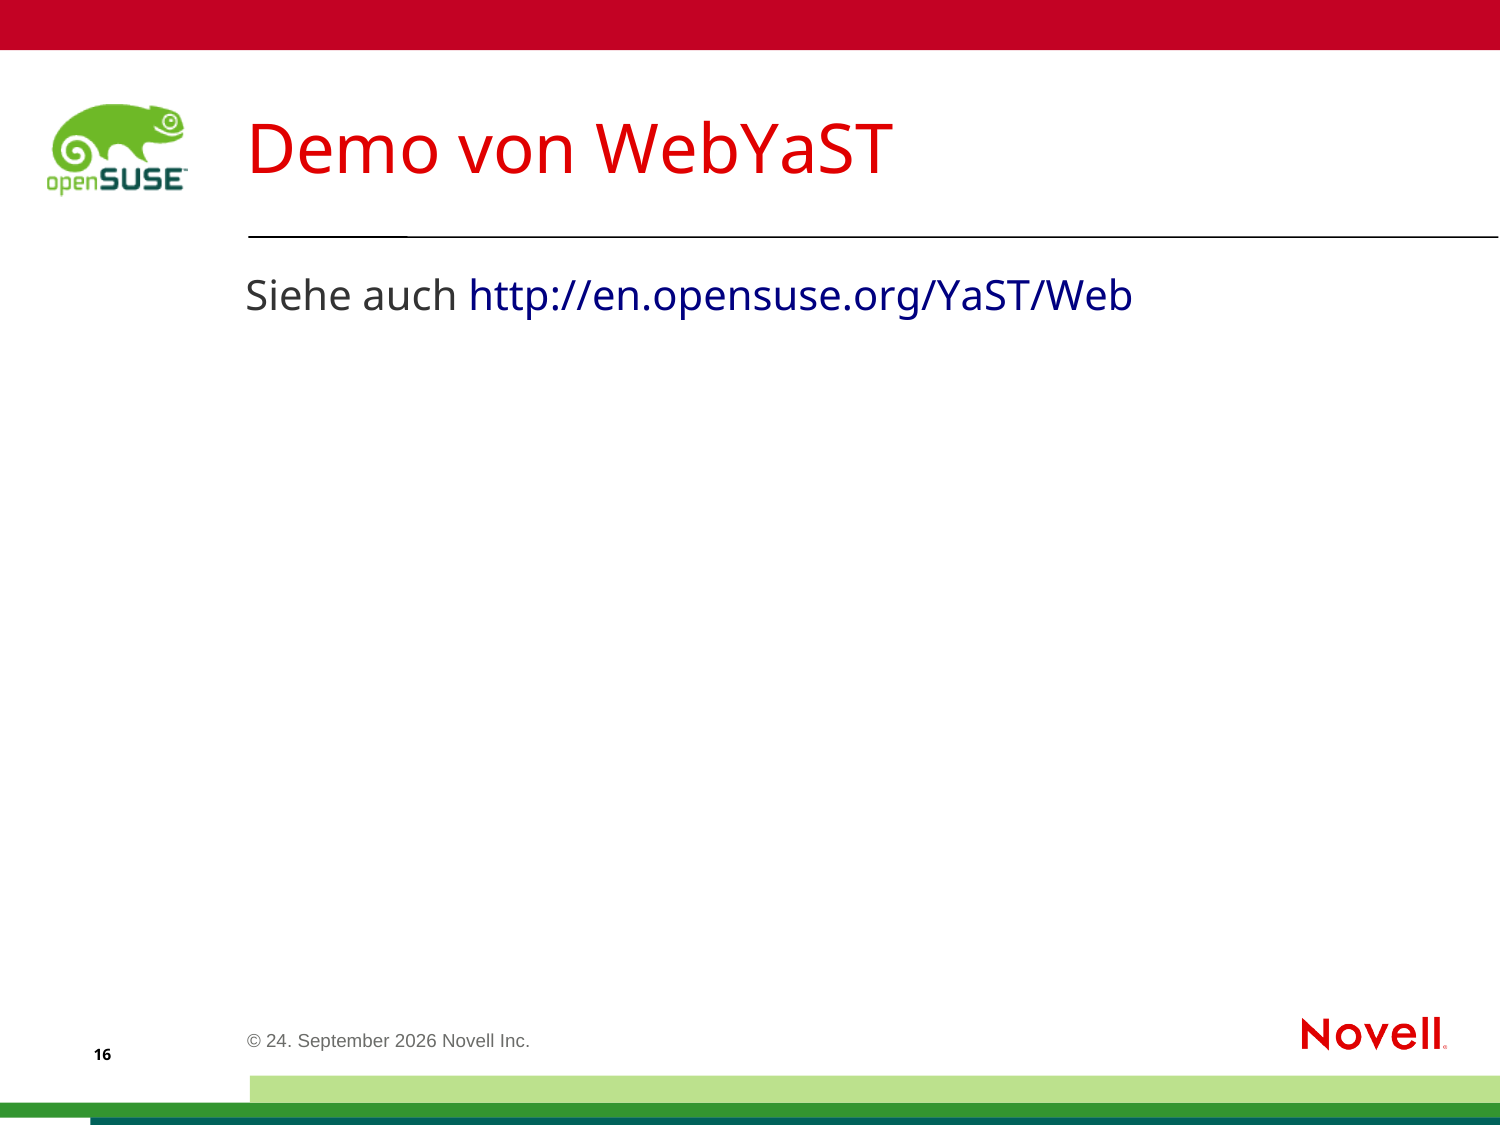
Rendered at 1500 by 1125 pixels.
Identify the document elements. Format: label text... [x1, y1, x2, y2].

picture [1295, 1011, 1453, 1056]
title Demo von WebYaST [246, 68, 1409, 231]
list Siehe auch http://en.opensuse.org/YaST/Web [245, 267, 1458, 1010]
picture [47, 104, 188, 197]
